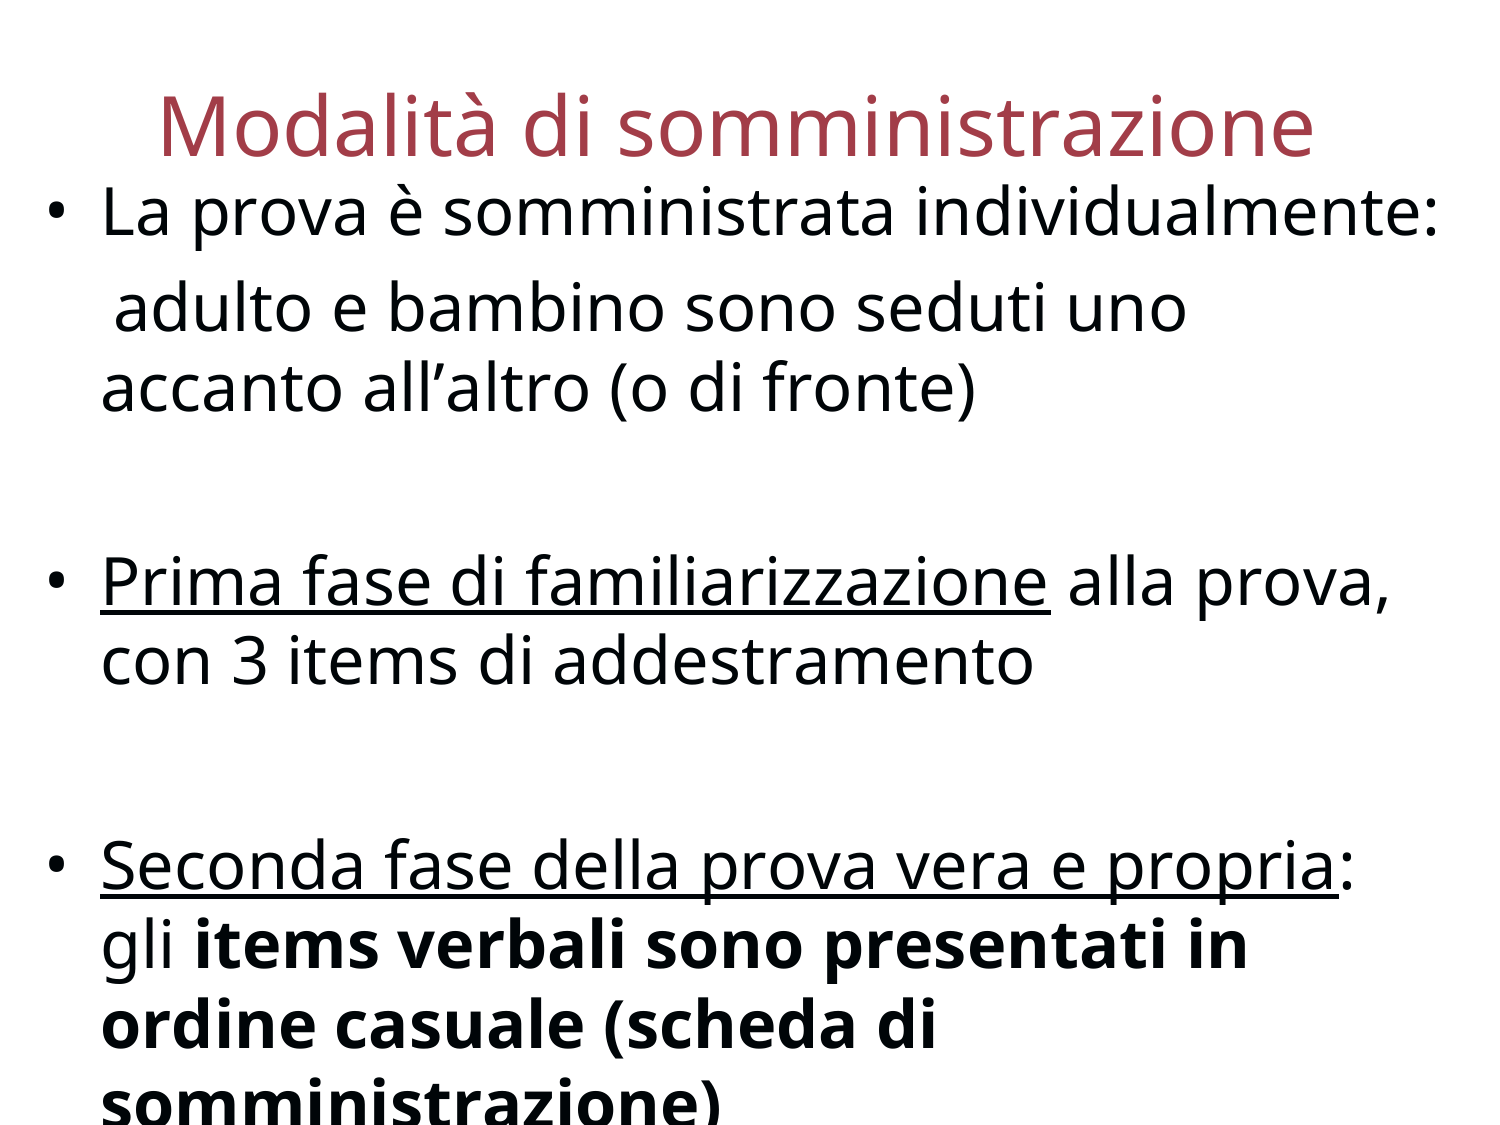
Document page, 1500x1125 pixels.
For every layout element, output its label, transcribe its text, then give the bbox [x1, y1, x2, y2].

title Modalità di somministrazione [75, 56, 1426, 160]
list La prova è somministrata individualmente: adulto e bambino sono seduti uno accanto all’altro (o di fronte) Prima fase di familiarizzazione alla prova, con 3 items di addestramento Seconda fase della prova vera e propria: gli items verbali sono presentati in ordine casuale (scheda di somministrazione) [29, 160, 1459, 1083]
